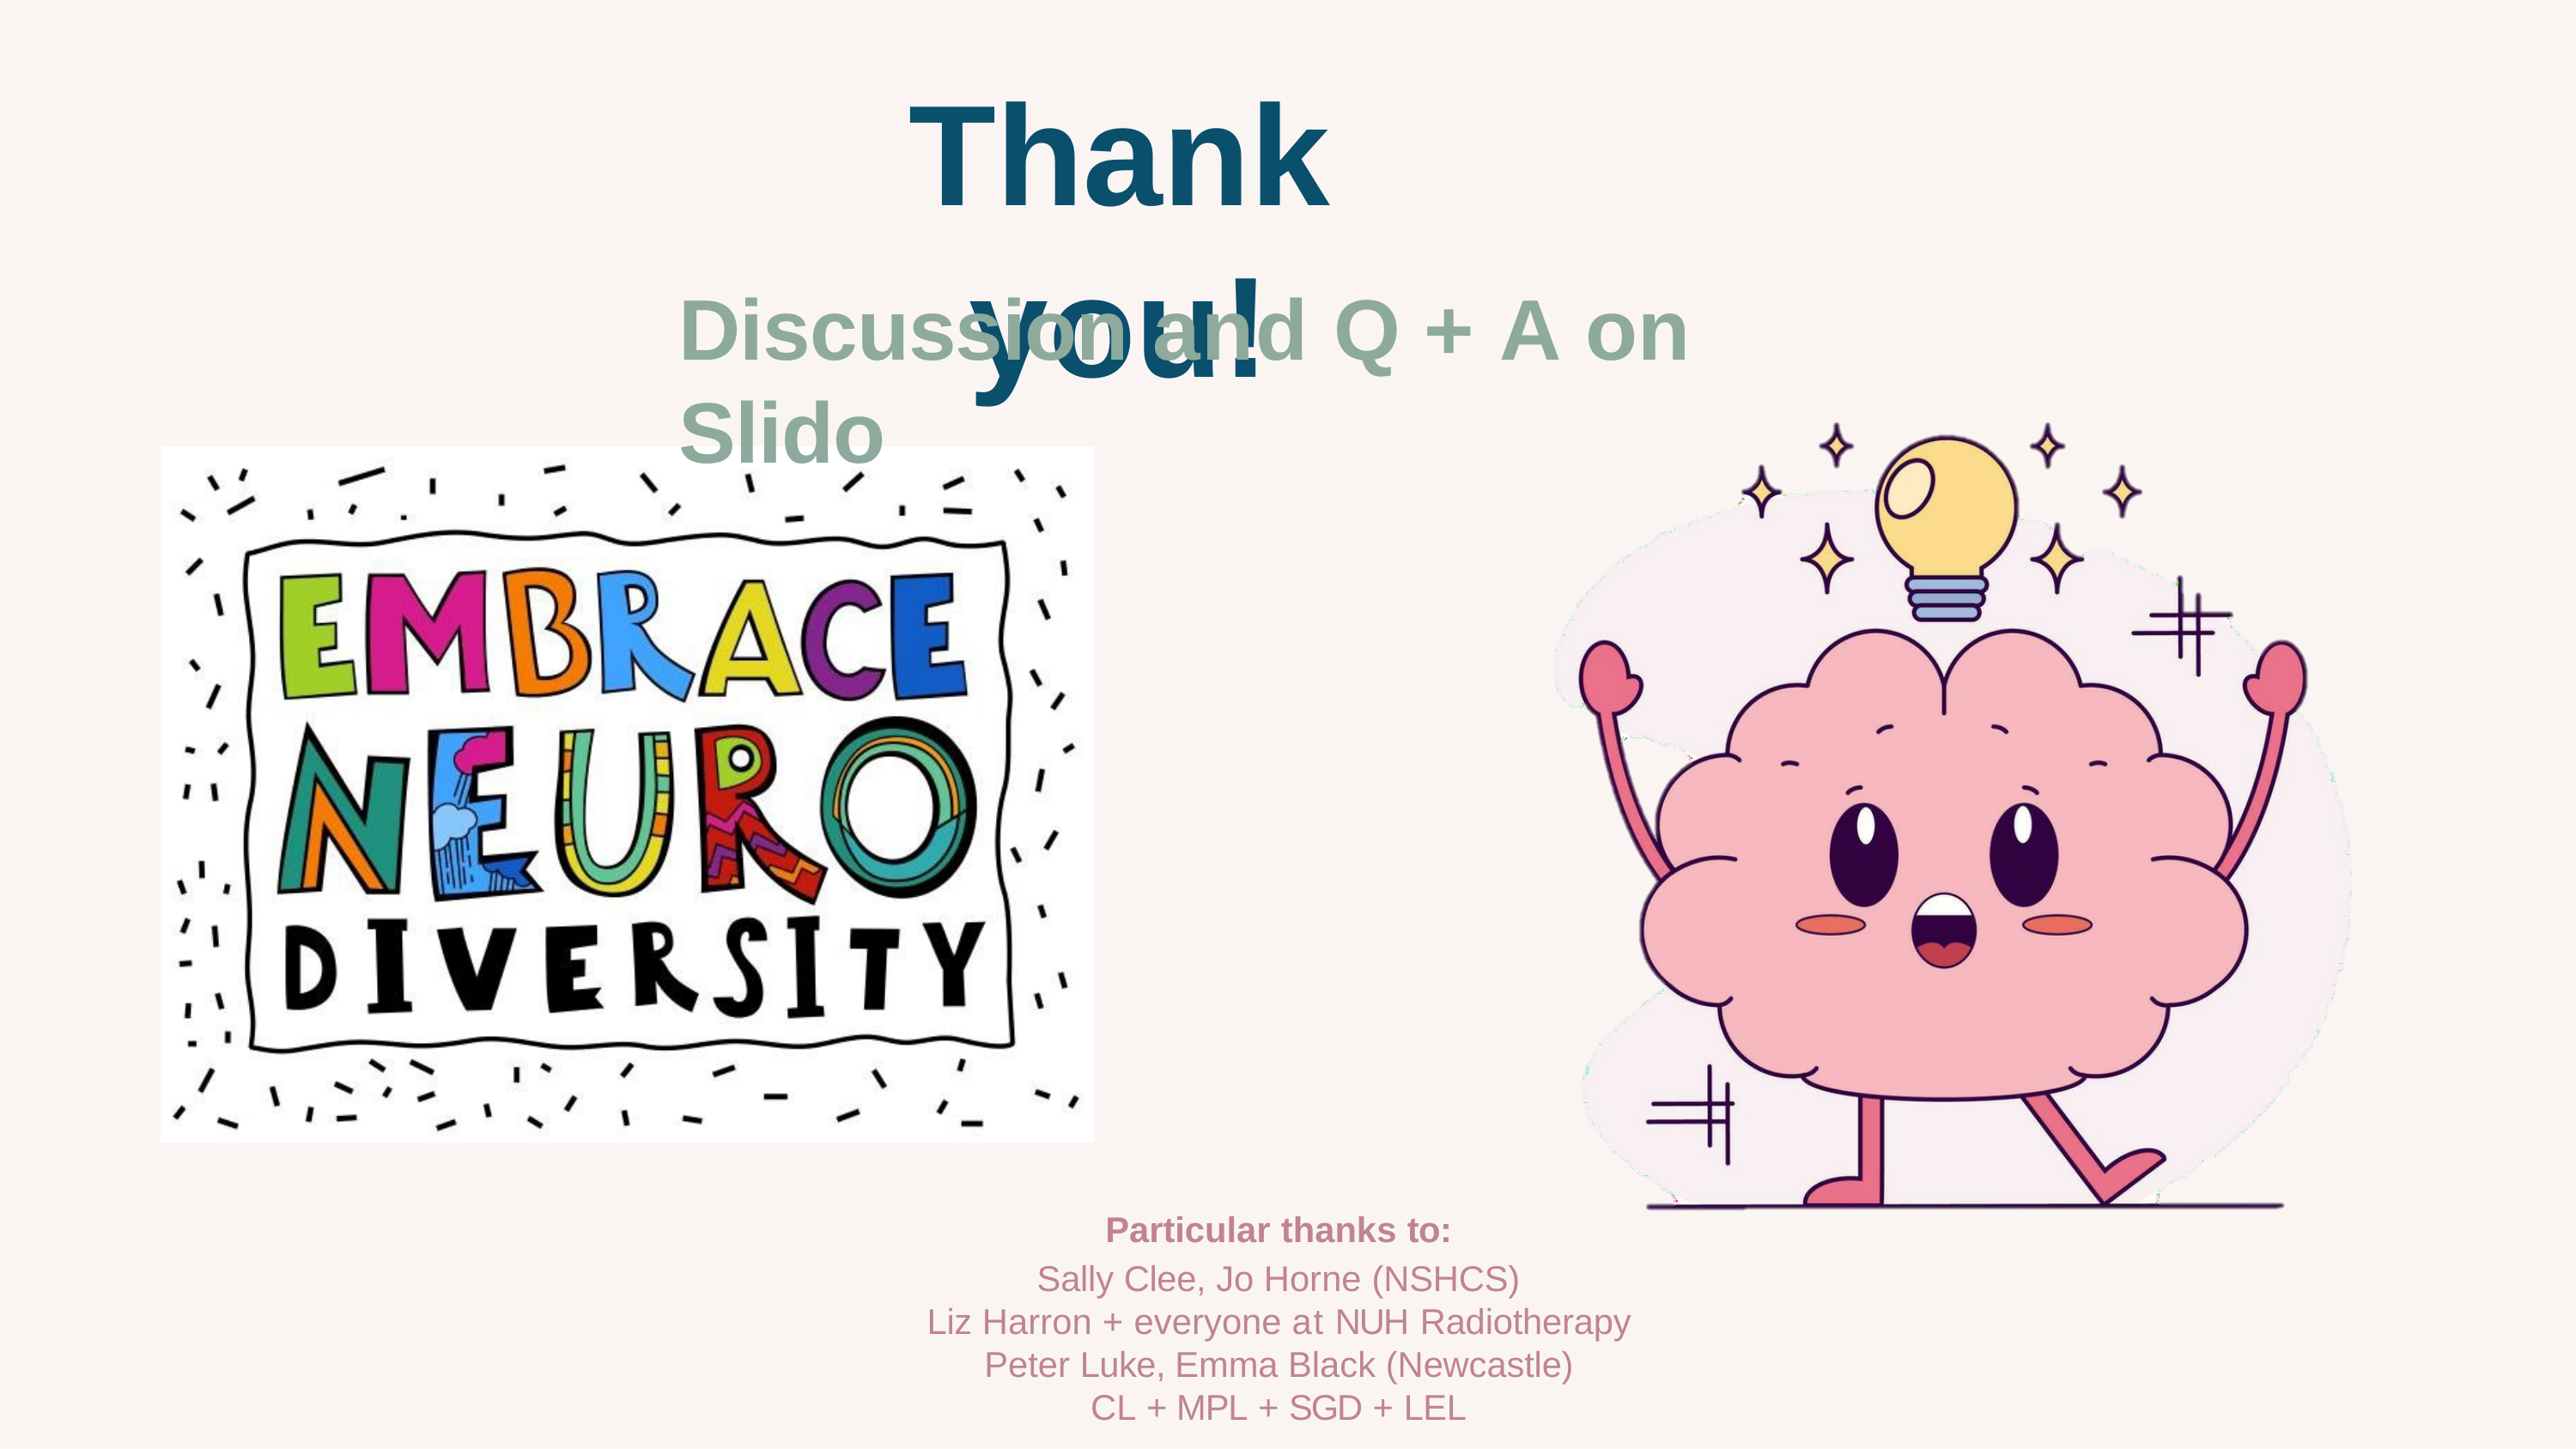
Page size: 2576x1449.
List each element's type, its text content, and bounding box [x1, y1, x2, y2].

picture [1513, 386, 2410, 1282]
text_box Particular thanks to: Sally Clee, Jo Horne (NSHCS) Liz Harron + everyone at NUH Radiotherapy Peter Luke, Emma Black (Newcastle) CL + MPL + SGD + LEL [919, 1198, 1638, 1429]
picture [849, 446, 869, 456]
picture [161, 446, 1094, 1143]
text_box Discussion and Q + A on Slido [677, 272, 1899, 380]
picture [798, 446, 816, 456]
title Thank you! [907, 60, 1669, 237]
picture [693, 446, 720, 454]
